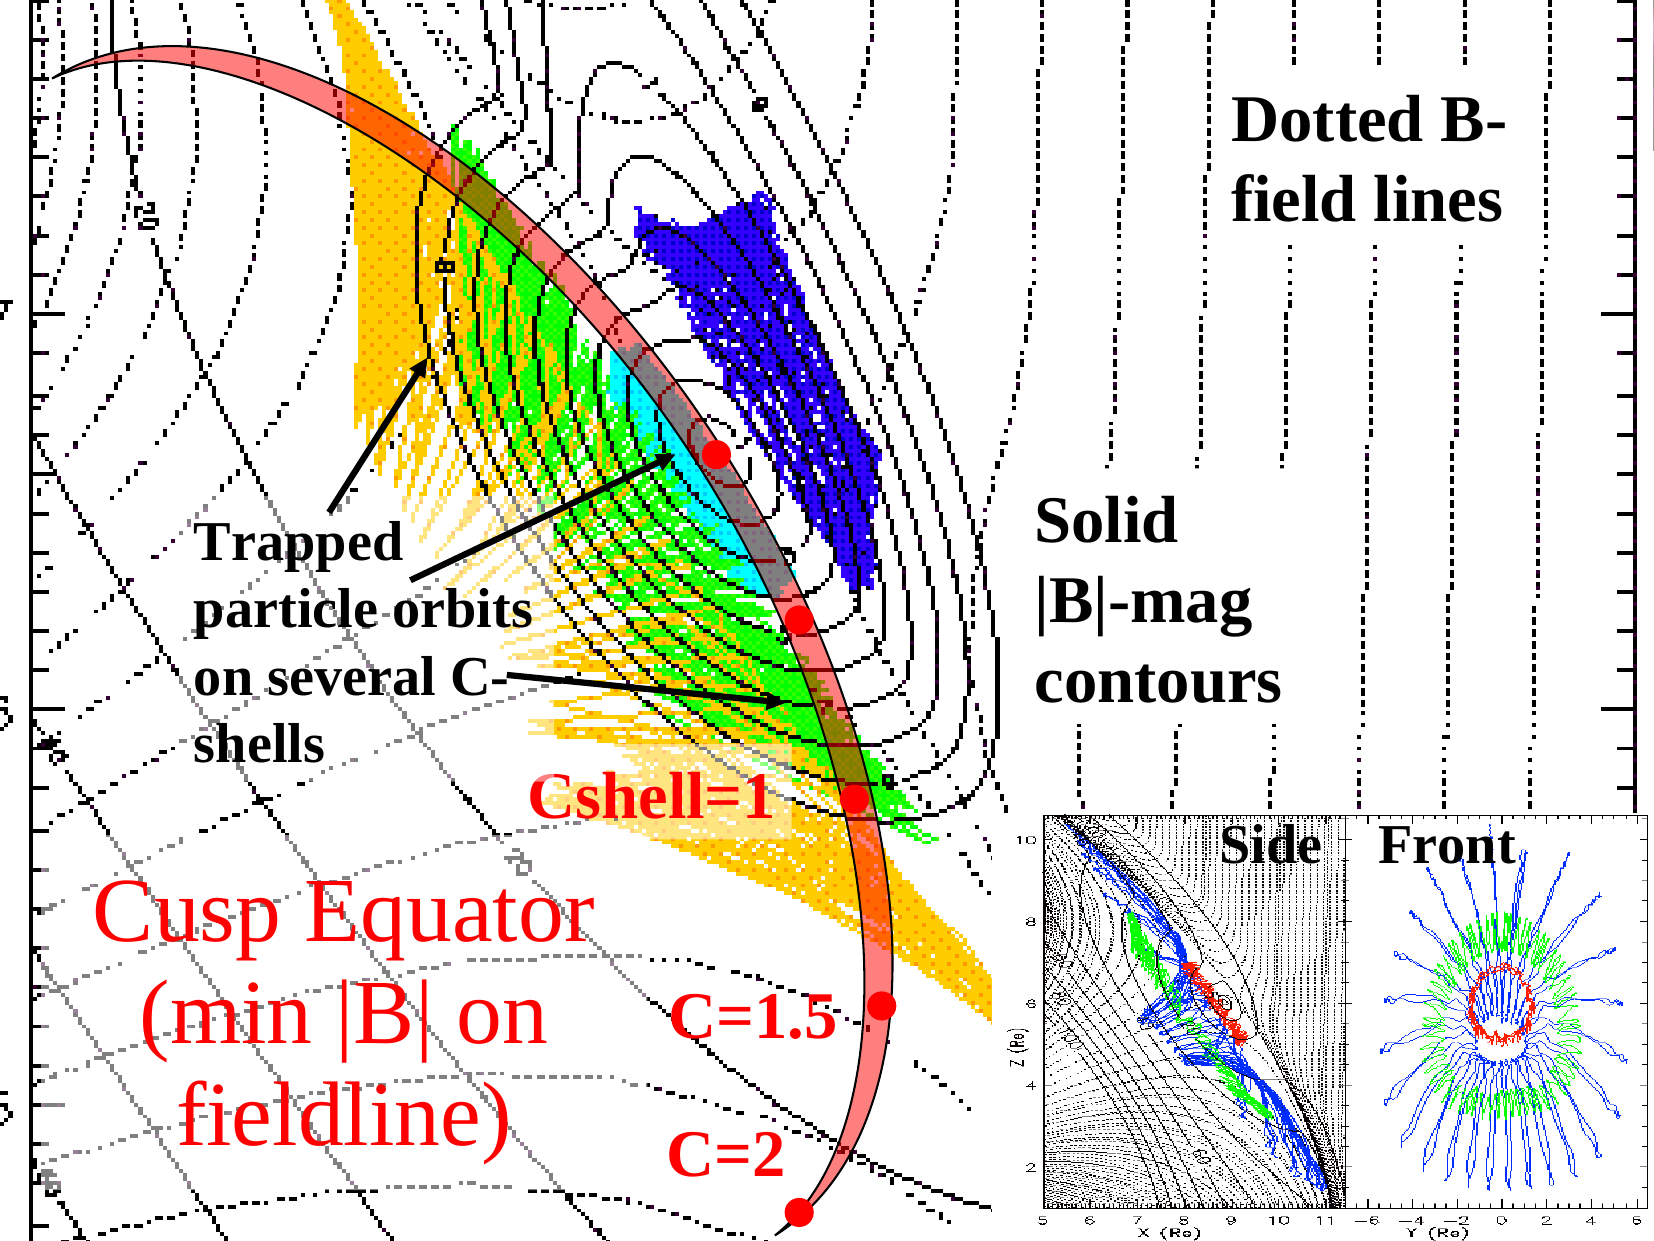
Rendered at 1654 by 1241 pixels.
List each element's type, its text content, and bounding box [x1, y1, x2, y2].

text_box Cshell=1 [512, 743, 792, 840]
text_box Dotted B-field lines [1216, 67, 1544, 243]
text_box [52, 46, 896, 1236]
title Cusp Equator (min |B| on fieldline) [41, 835, 648, 1191]
text_box Solid |B|-mag contours [1019, 468, 1351, 724]
text_box C=1.5 [653, 964, 853, 1060]
text_box Trapped particle orbits on several C-shells [179, 496, 555, 782]
text_box Side Front [1204, 799, 1532, 883]
text_box C=2 [651, 1102, 802, 1198]
picture [0, 0, 1654, 1241]
